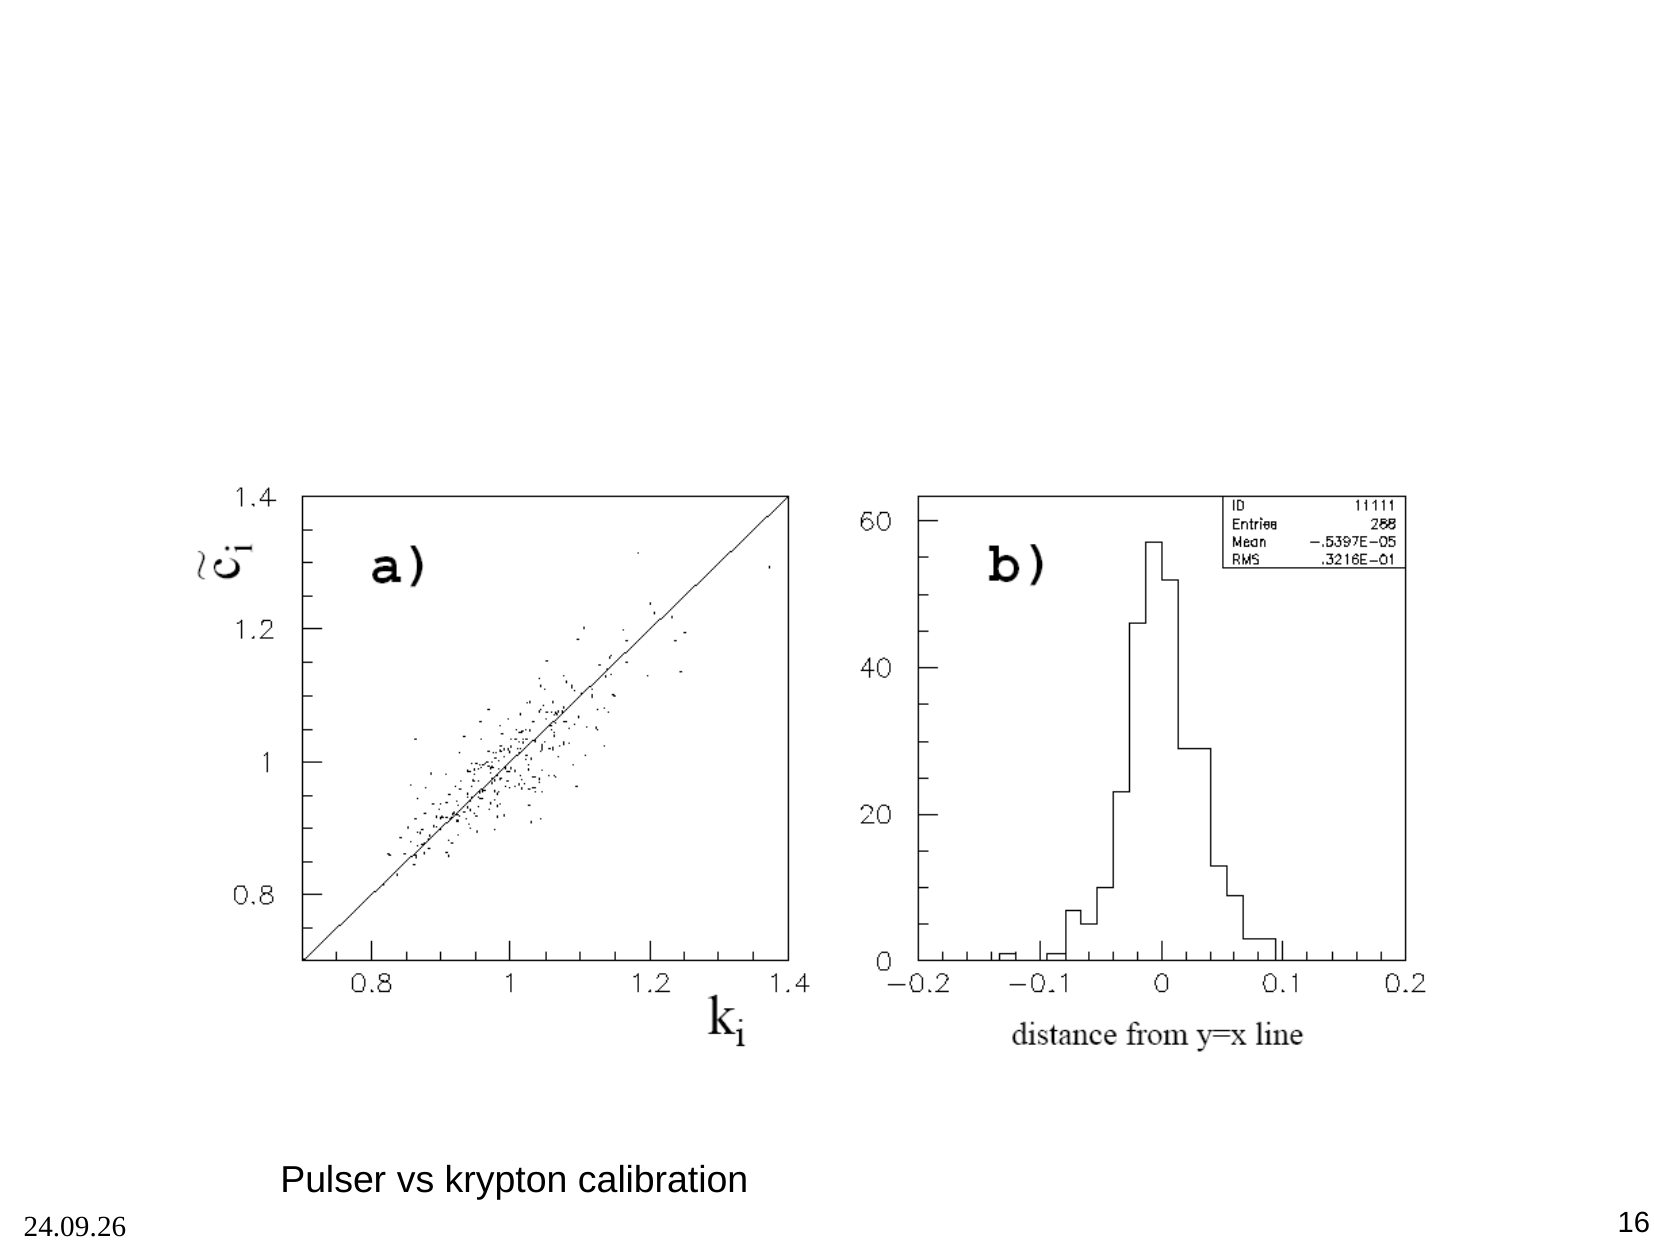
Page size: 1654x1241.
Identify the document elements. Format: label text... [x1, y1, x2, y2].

picture [191, 481, 1443, 1053]
text_box Pulser vs krypton calibration [265, 1151, 763, 1209]
